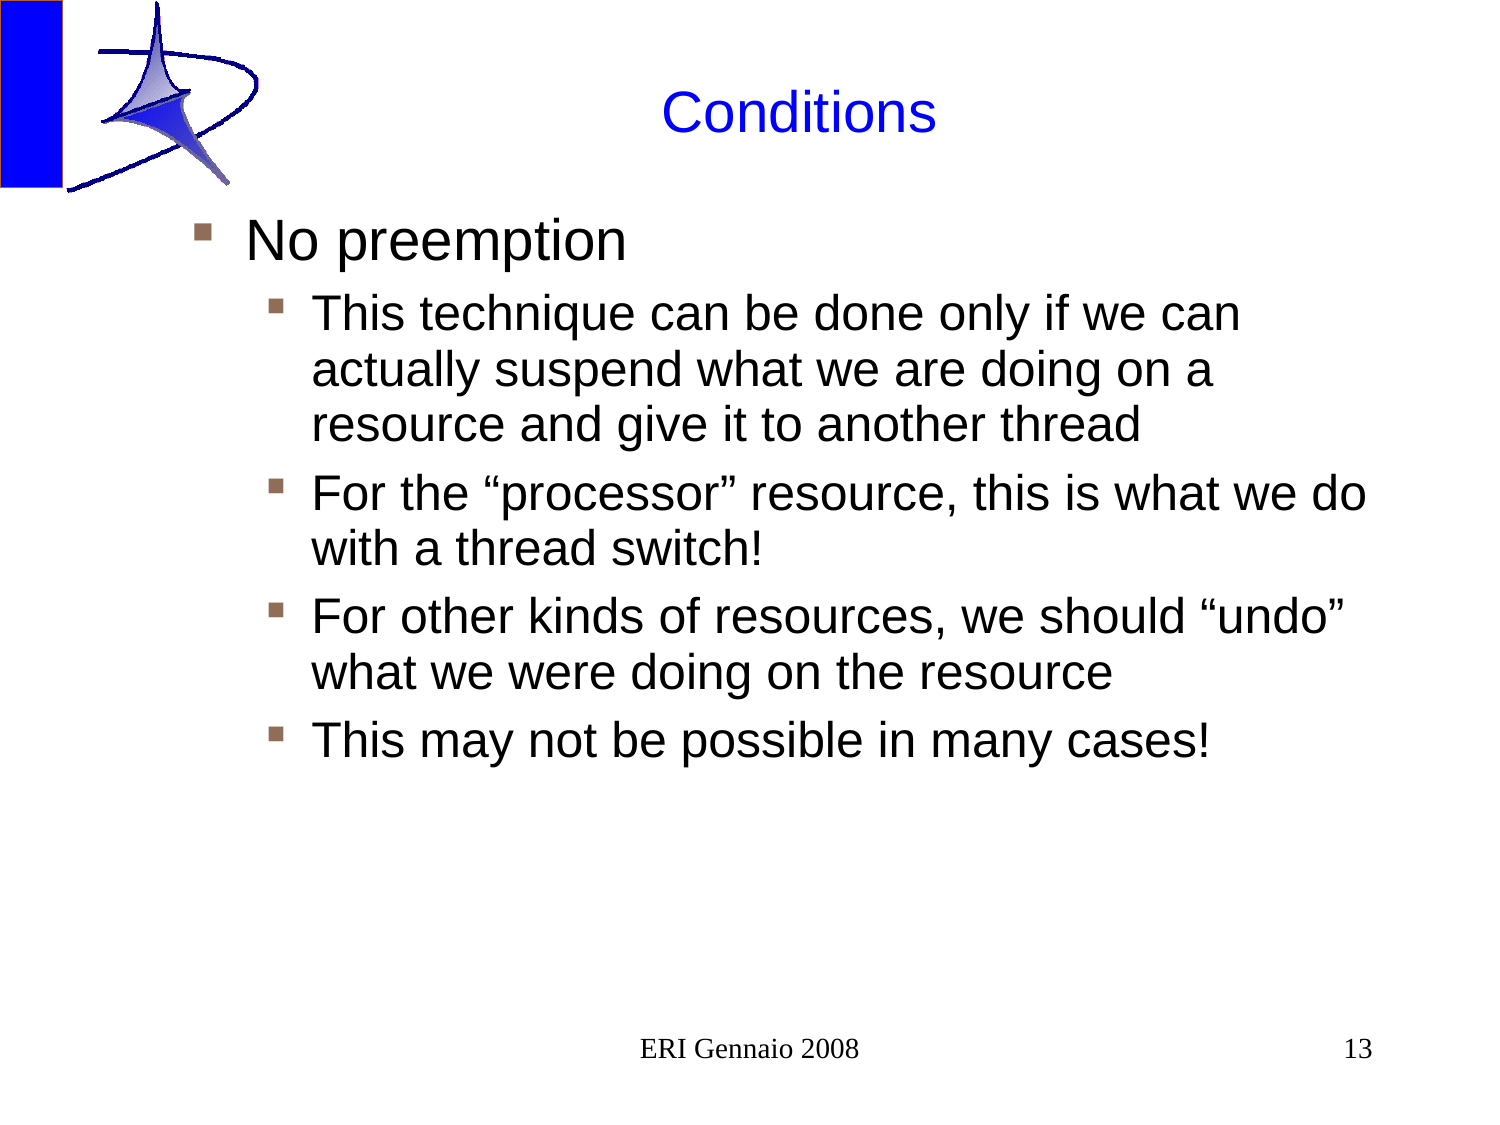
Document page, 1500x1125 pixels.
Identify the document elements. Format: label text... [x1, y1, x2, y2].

picture [62, 0, 263, 197]
list No preemption This technique can be done only if we can actually suspend what we are doing on a resource and give it to another thread For the “processor” resource, this is what we do with a thread switch! For other kinds of resources, we should “undo” what we were doing on the resource This may not be possible in many cases! [174, 199, 1425, 963]
title Conditions [174, 62, 1425, 163]
